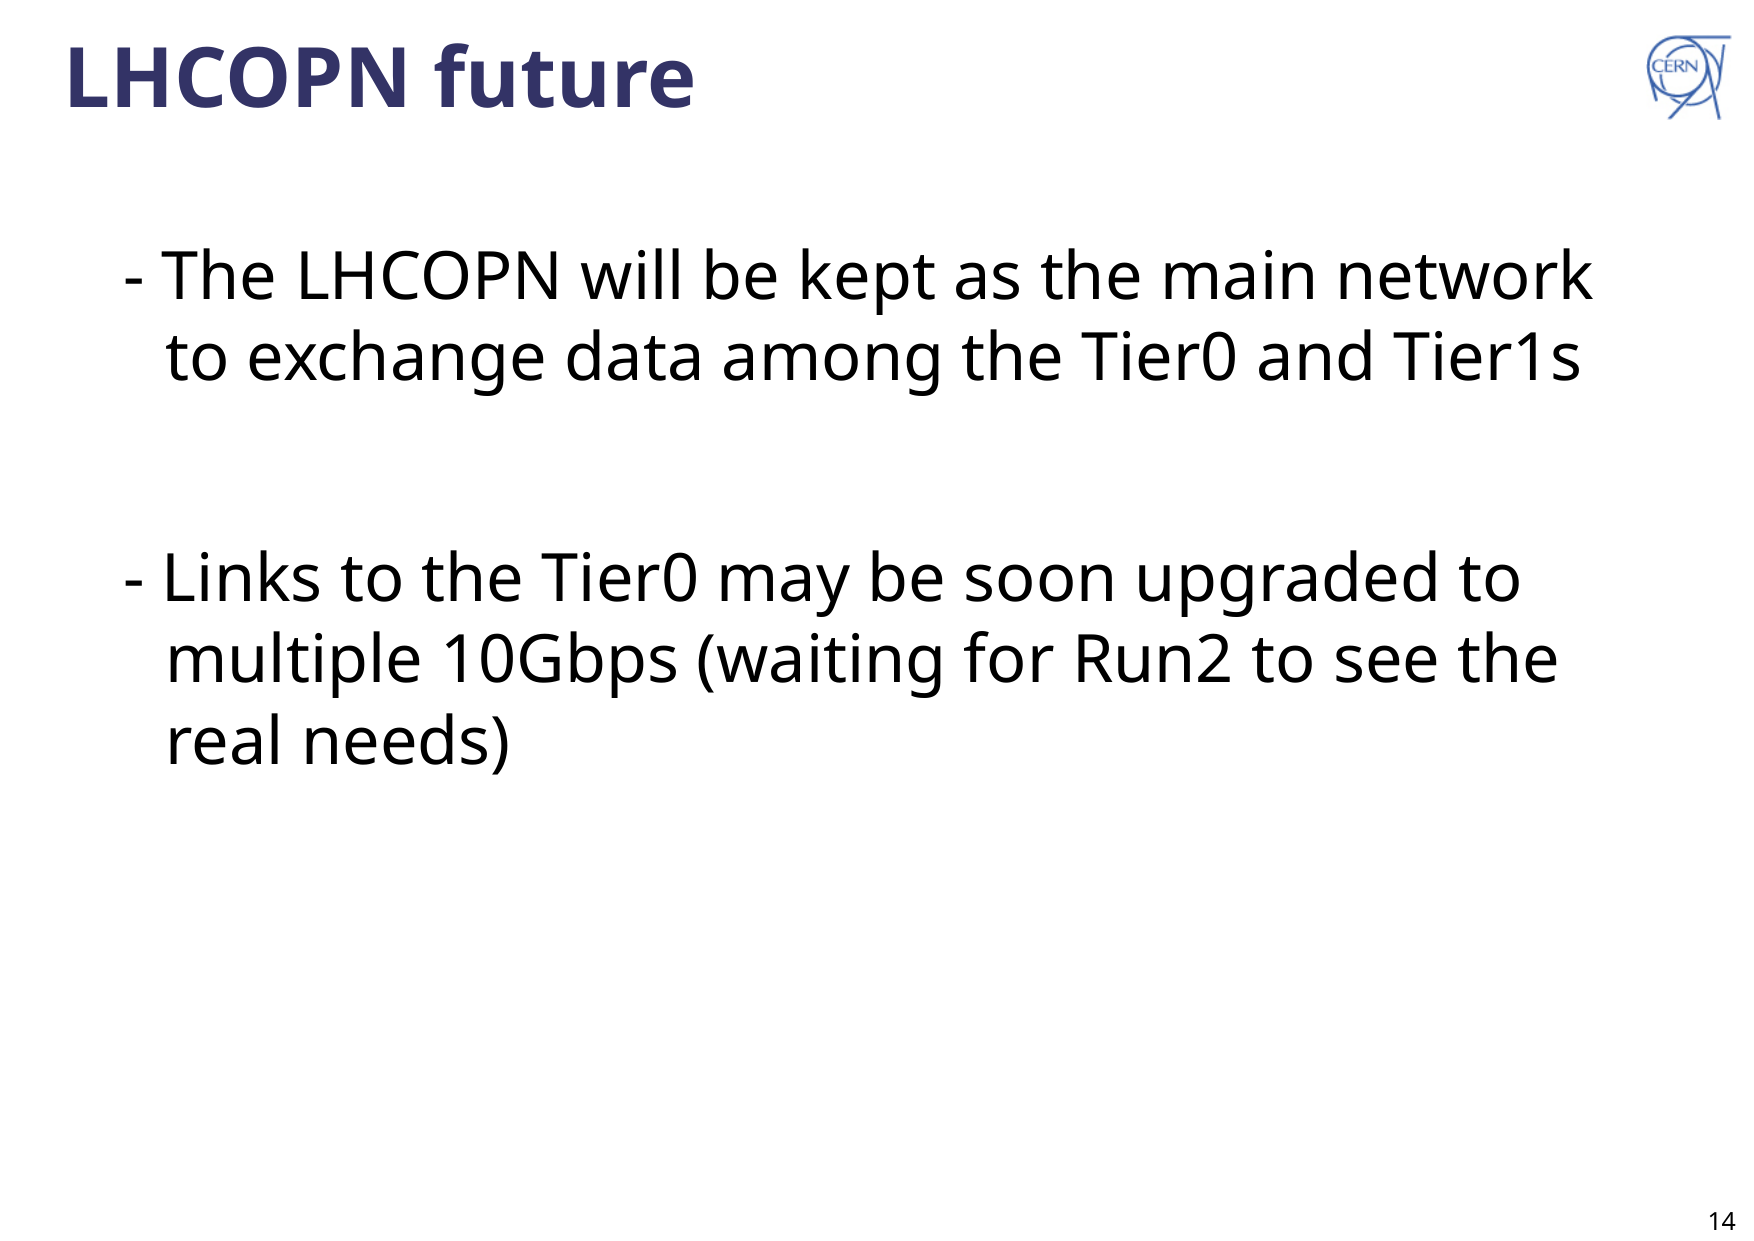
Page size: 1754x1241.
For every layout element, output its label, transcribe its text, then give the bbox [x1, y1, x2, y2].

picture [1646, 34, 1732, 120]
text_box - The LHCOPN will be kept as the main network to exchange data among the Tier0 and Tier1s - Links to the Tier0 may be soon upgraded to multiple 10Gbps (waiting for Run2 to see the real needs) [108, 226, 1672, 1010]
title LHCOPN future [63, 0, 1621, 166]
